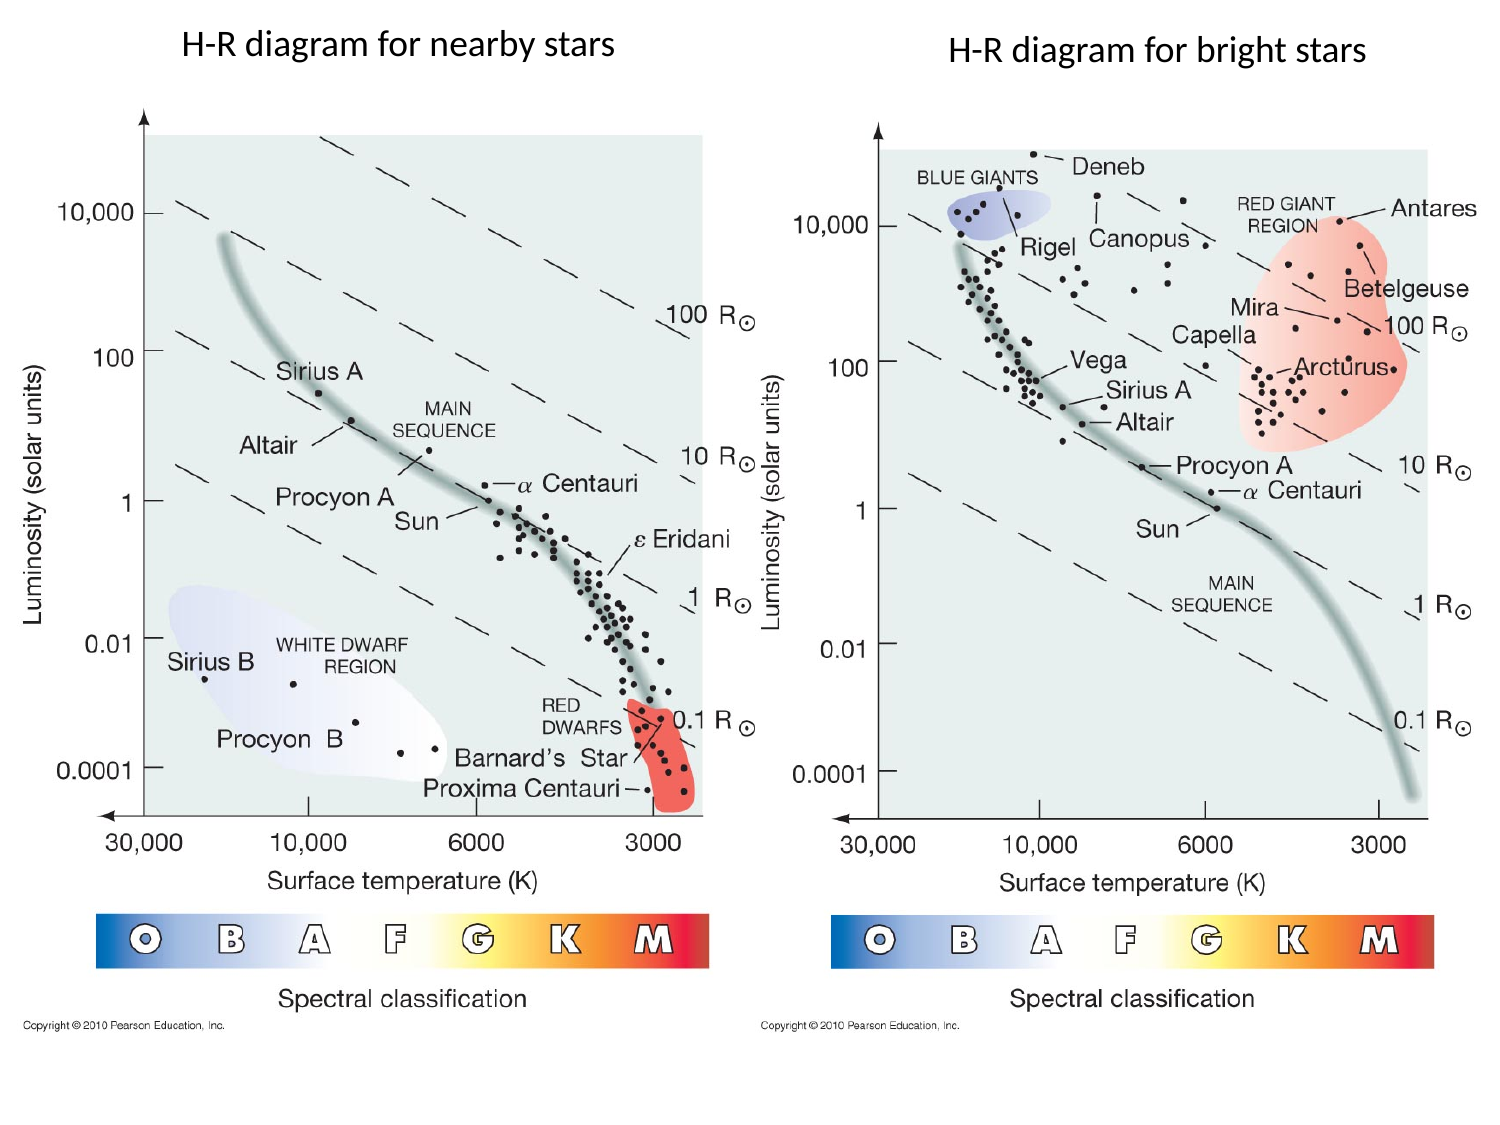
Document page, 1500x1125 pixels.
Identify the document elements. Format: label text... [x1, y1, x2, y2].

text_box H-R diagram for nearby stars [166, 11, 631, 71]
text_box H-R diagram for bright stars [933, 17, 1383, 78]
picture [17, 102, 1482, 1039]
